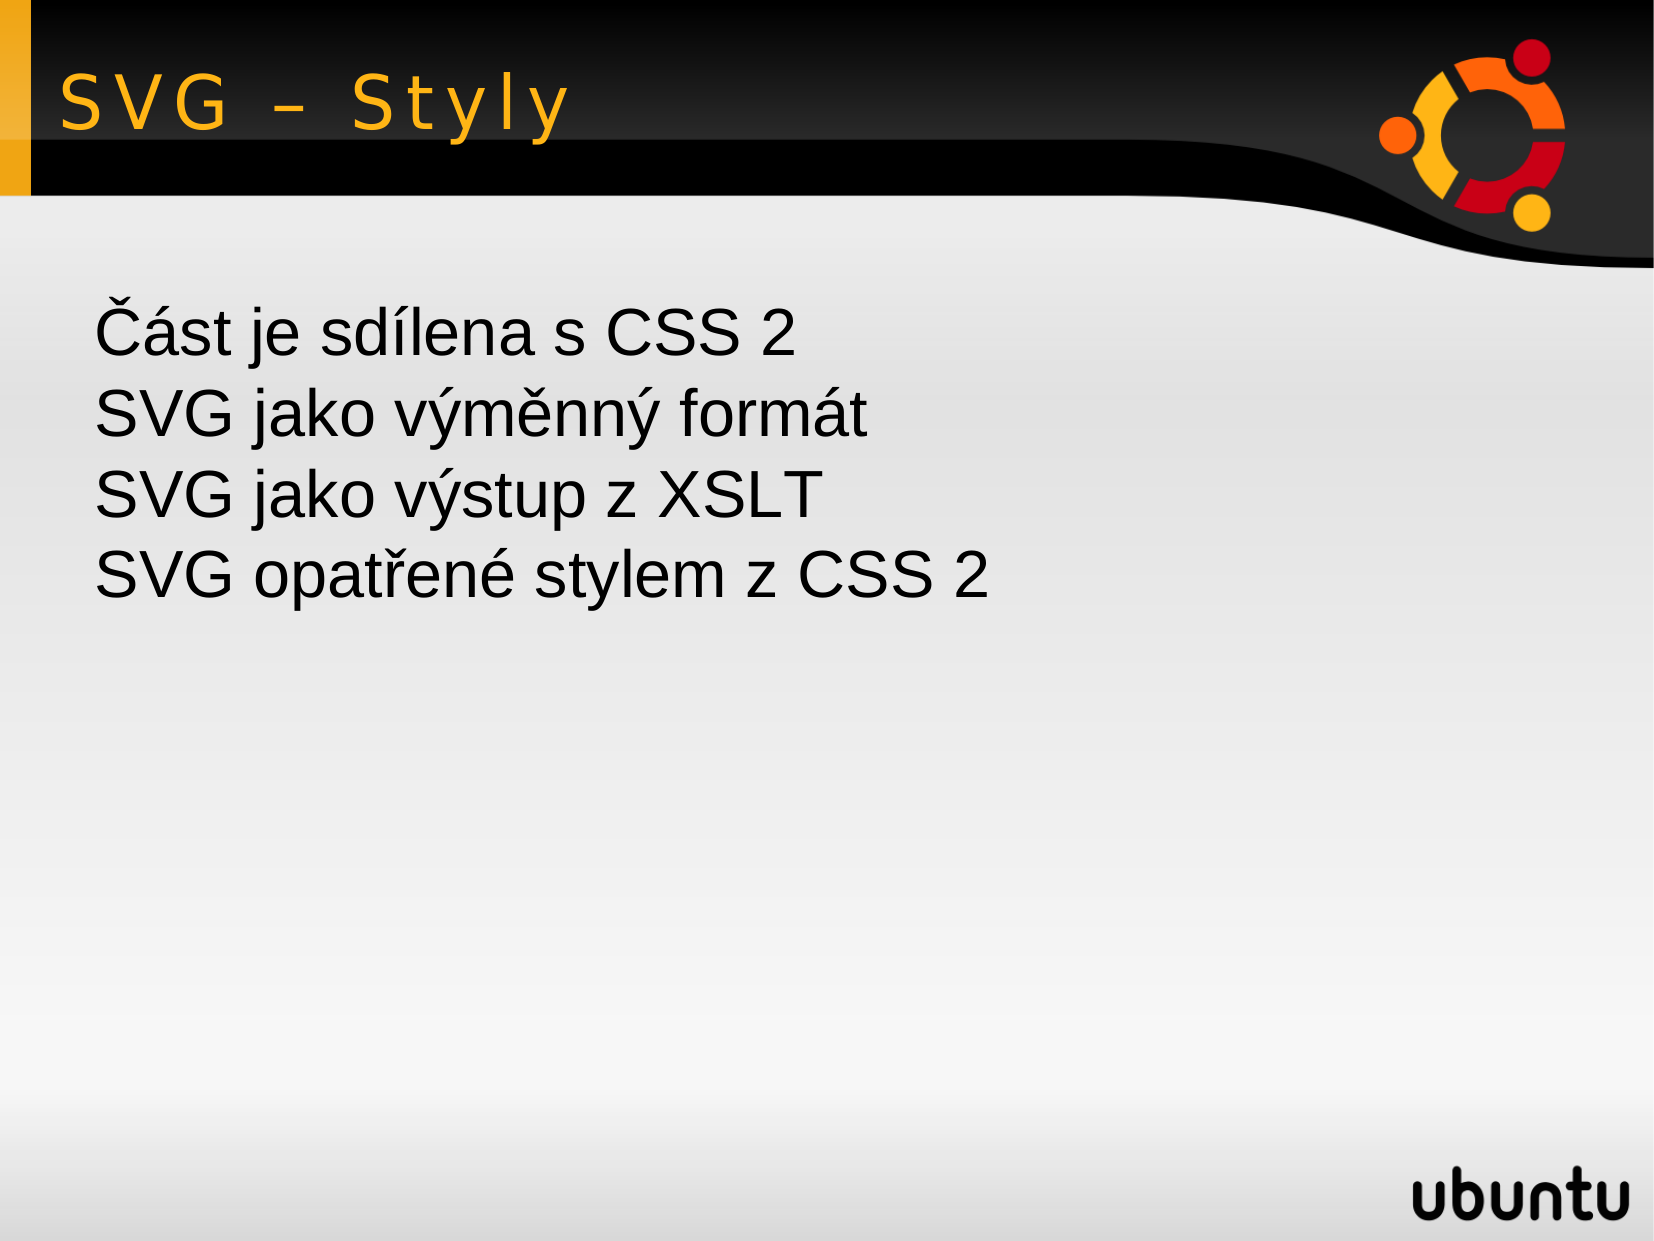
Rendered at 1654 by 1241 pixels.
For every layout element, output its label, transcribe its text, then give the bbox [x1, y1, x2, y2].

title SVG – Styly [59, 29, 1270, 178]
picture [0, 0, 1654, 1241]
list Část je sdílena s CSS 2 SVG jako výměnný formát SVG jako výstup z XSLT SVG opatřené stylem z CSS 2 [76, 295, 1565, 1114]
